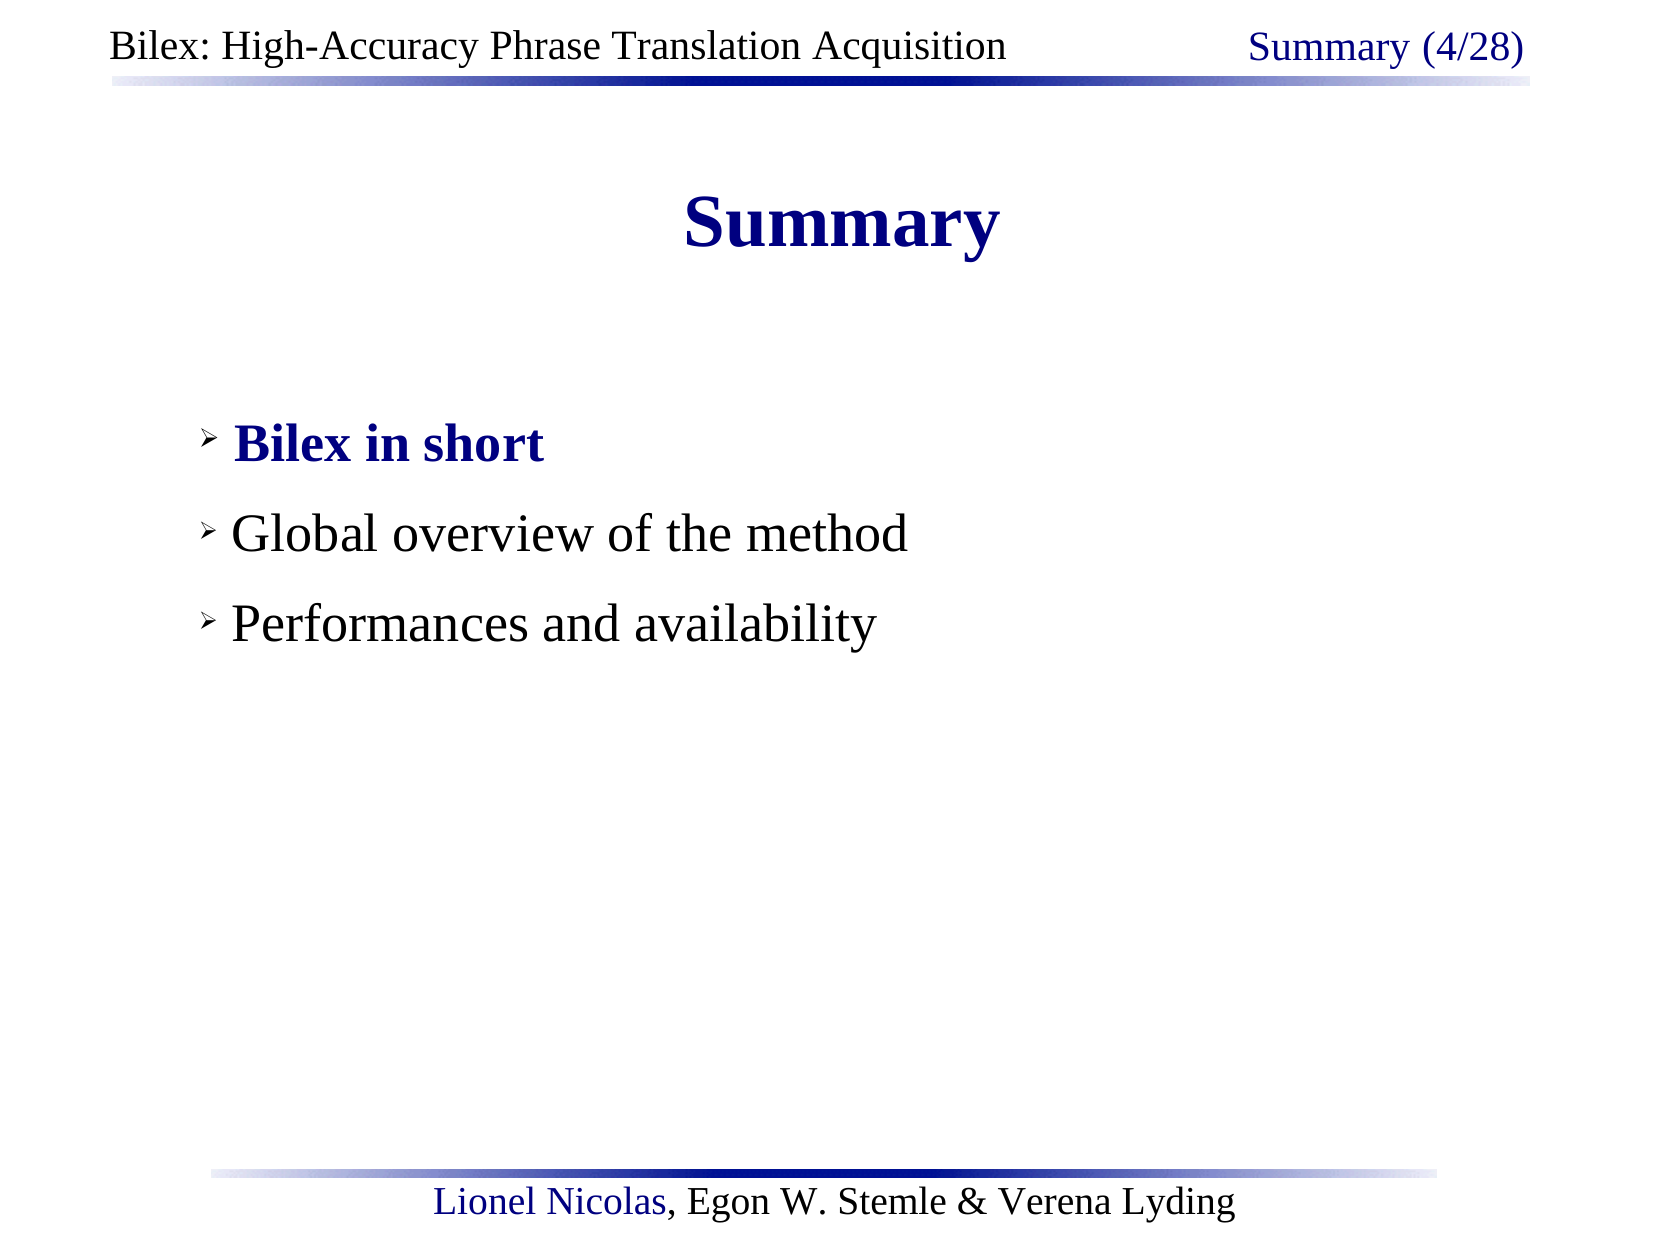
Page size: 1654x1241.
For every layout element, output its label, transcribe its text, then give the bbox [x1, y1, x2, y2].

picture [112, 76, 1530, 86]
text_box Summary [669, 172, 1016, 285]
picture [211, 1169, 1437, 1178]
text_box Bilex in short Global overview of the method Performances and availability [183, 369, 1396, 920]
text_box Summary [1233, 15, 1426, 82]
